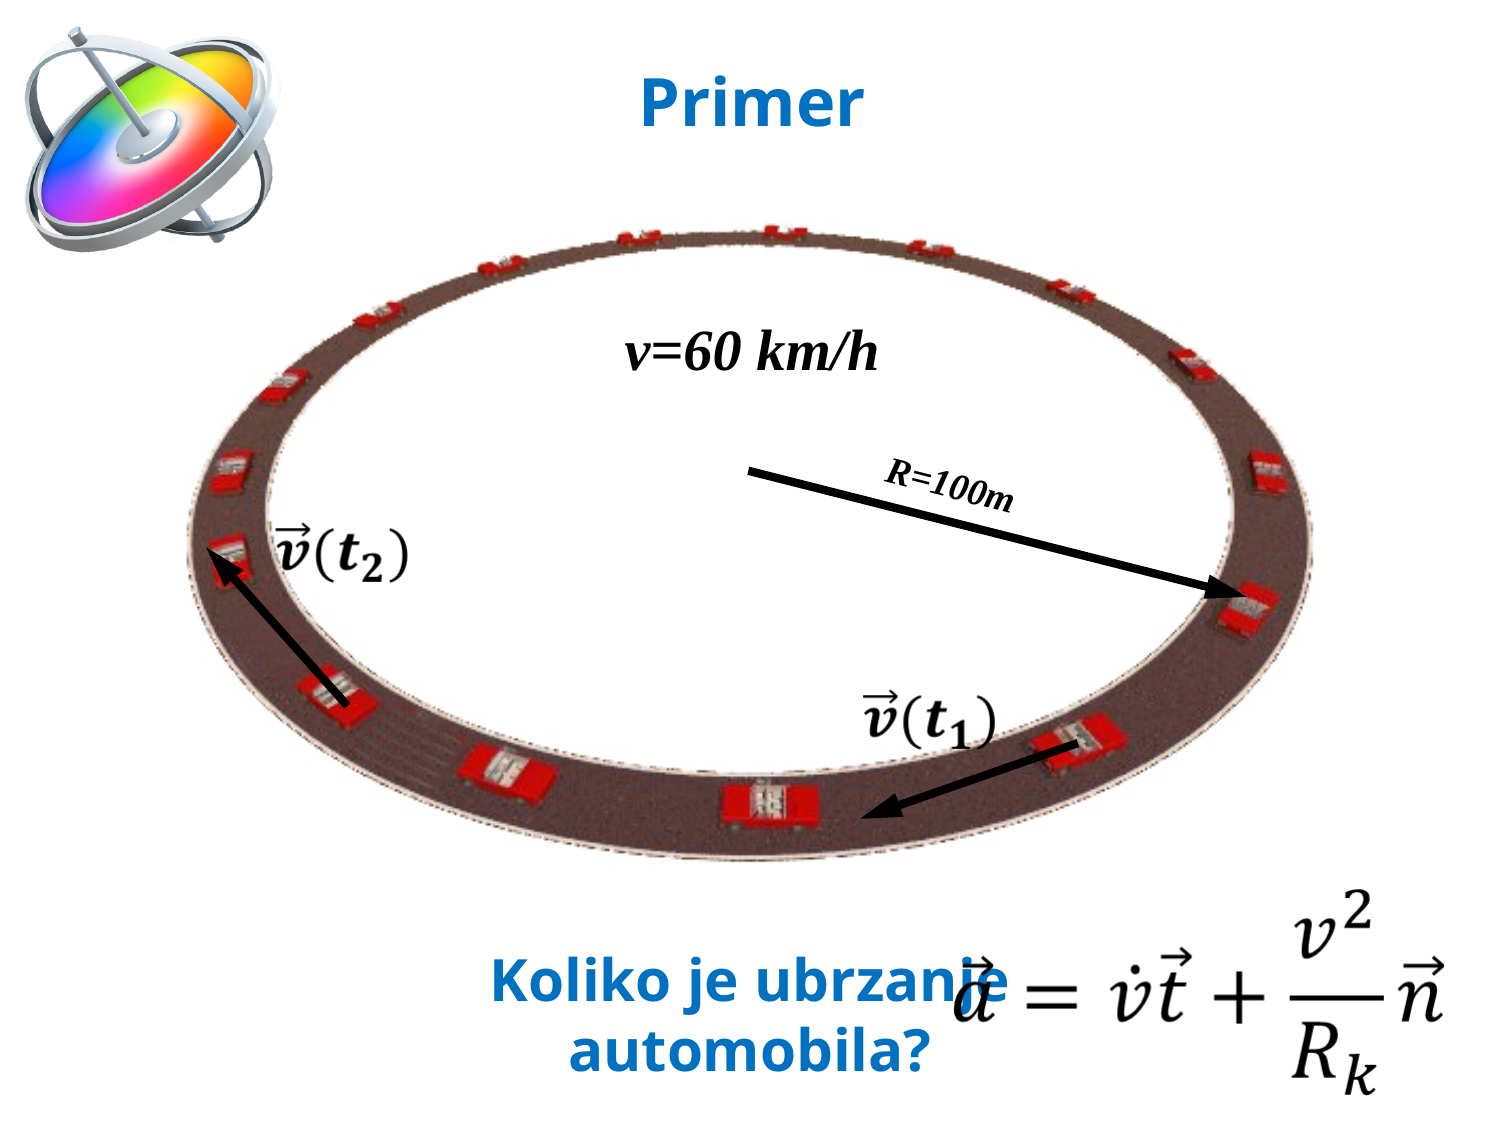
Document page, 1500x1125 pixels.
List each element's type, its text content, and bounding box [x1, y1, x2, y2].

picture [22, 24, 1473, 1105]
text_box Koliko je ubrzanje automobila? [434, 935, 923, 1092]
text_box Primer [553, 51, 952, 148]
text_box R=100m [860, 432, 1044, 535]
text_box v=60 km/h [528, 304, 976, 391]
